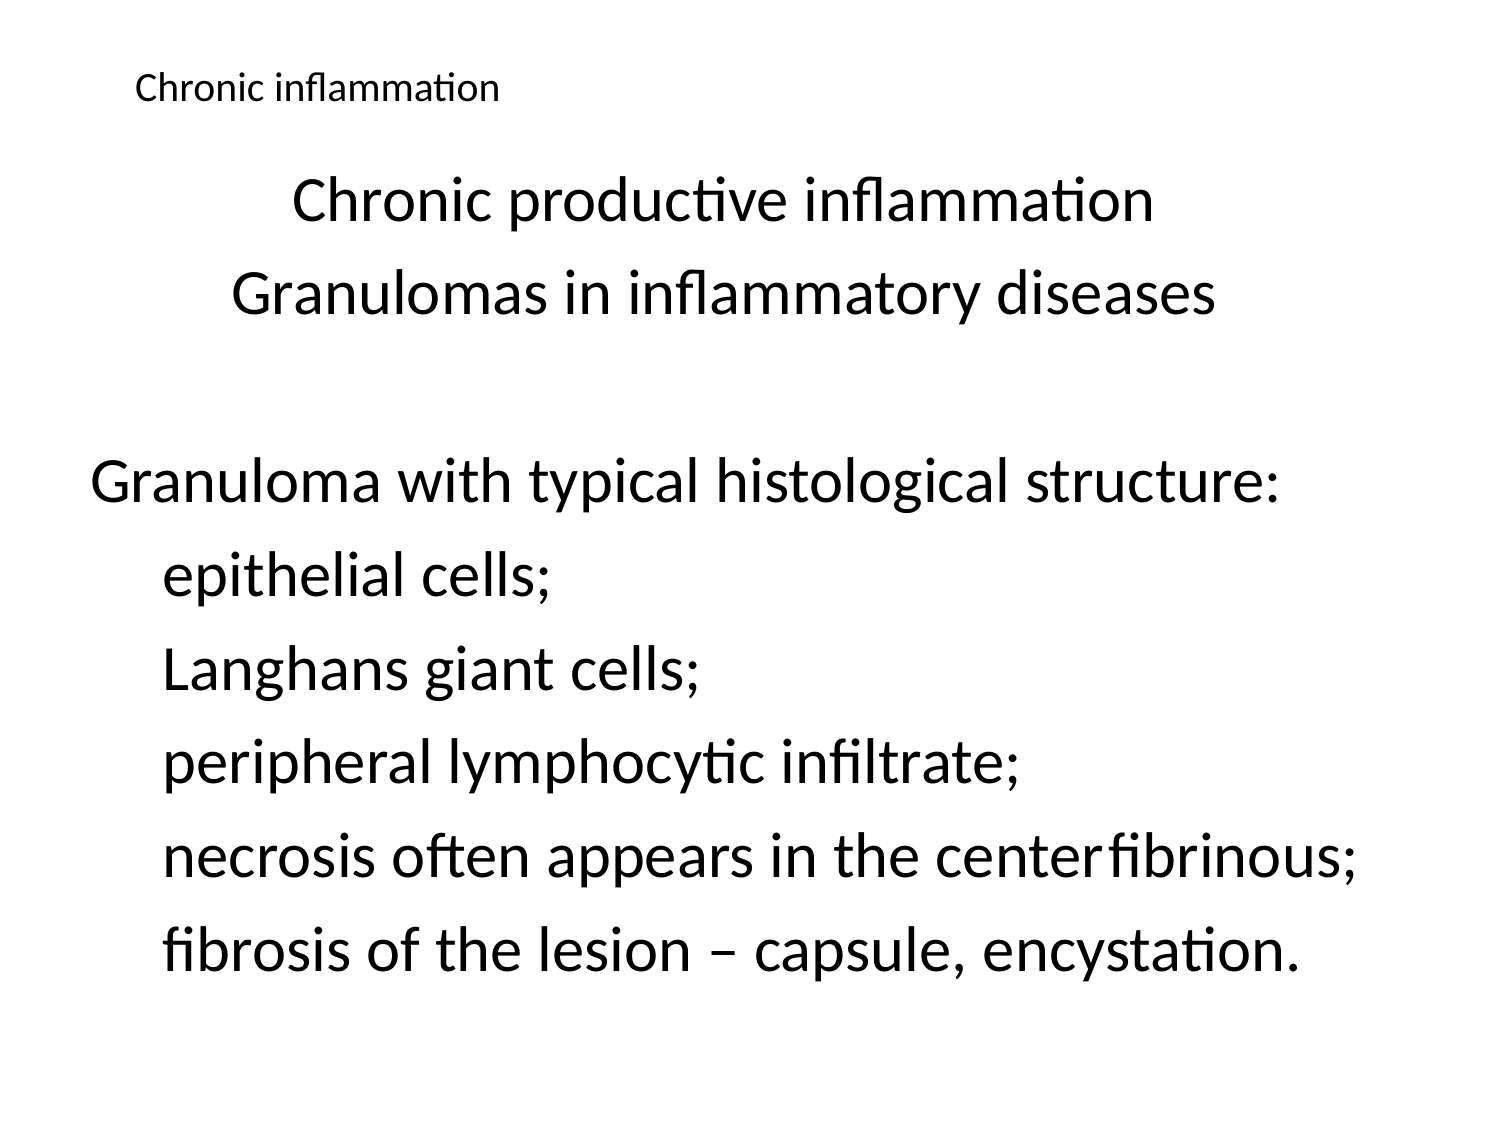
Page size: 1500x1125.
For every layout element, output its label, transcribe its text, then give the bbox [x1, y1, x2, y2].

list Chronic productive inflammation Granulomas in inflammatory diseases Granuloma with typical histological structure: epithelial cells; Langhans giant cells; peripheral lymphocytic infiltrate; necrosis often appears in the center fibrinous; fibrosis of the lesion – capsule, encystation. [75, 149, 1426, 1059]
title Chronic inflammation [75, 45, 562, 126]
